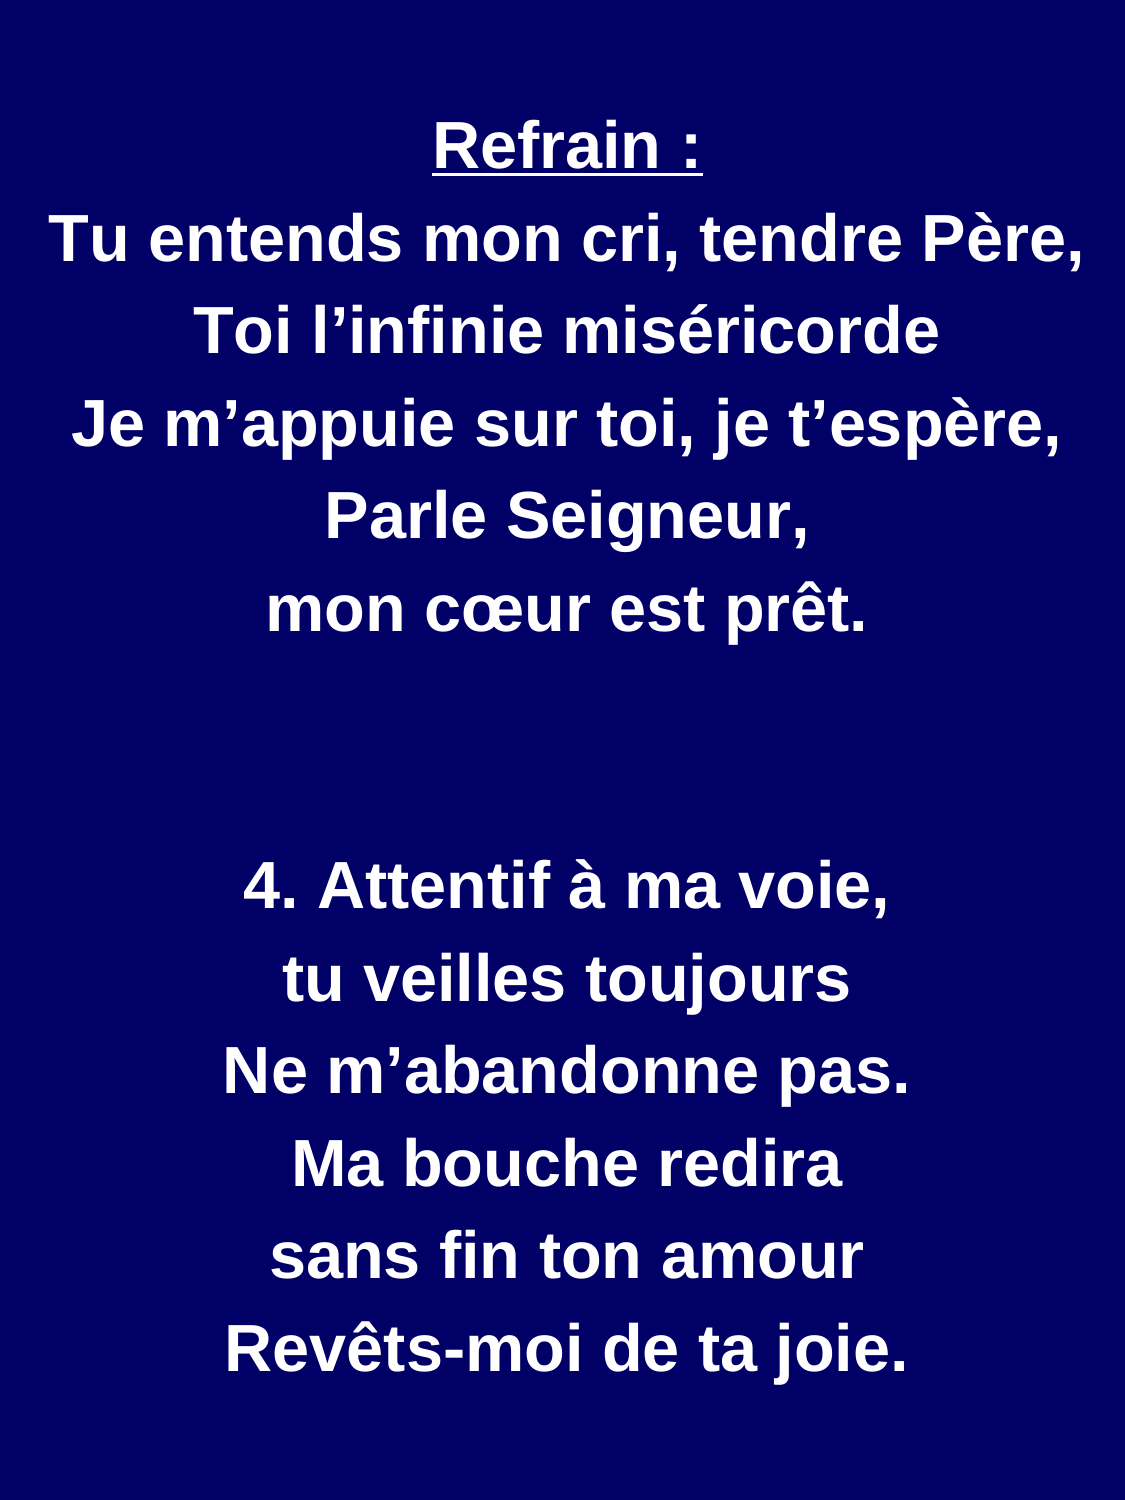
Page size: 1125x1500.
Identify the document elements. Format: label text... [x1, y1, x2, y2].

text_box Refrain : Tu entends mon cri, tendre Père, Toi l’infinie miséricorde Je m’appuie sur toi, je t’espère, Parle Seigneur, mon cœur est prêt. 4. Attentif à ma voie, tu veilles toujours Ne m’abandonne pas. Ma bouche redira sans fin ton amour Revêts-moi de ta joie. [0, 94, 1125, 1339]
